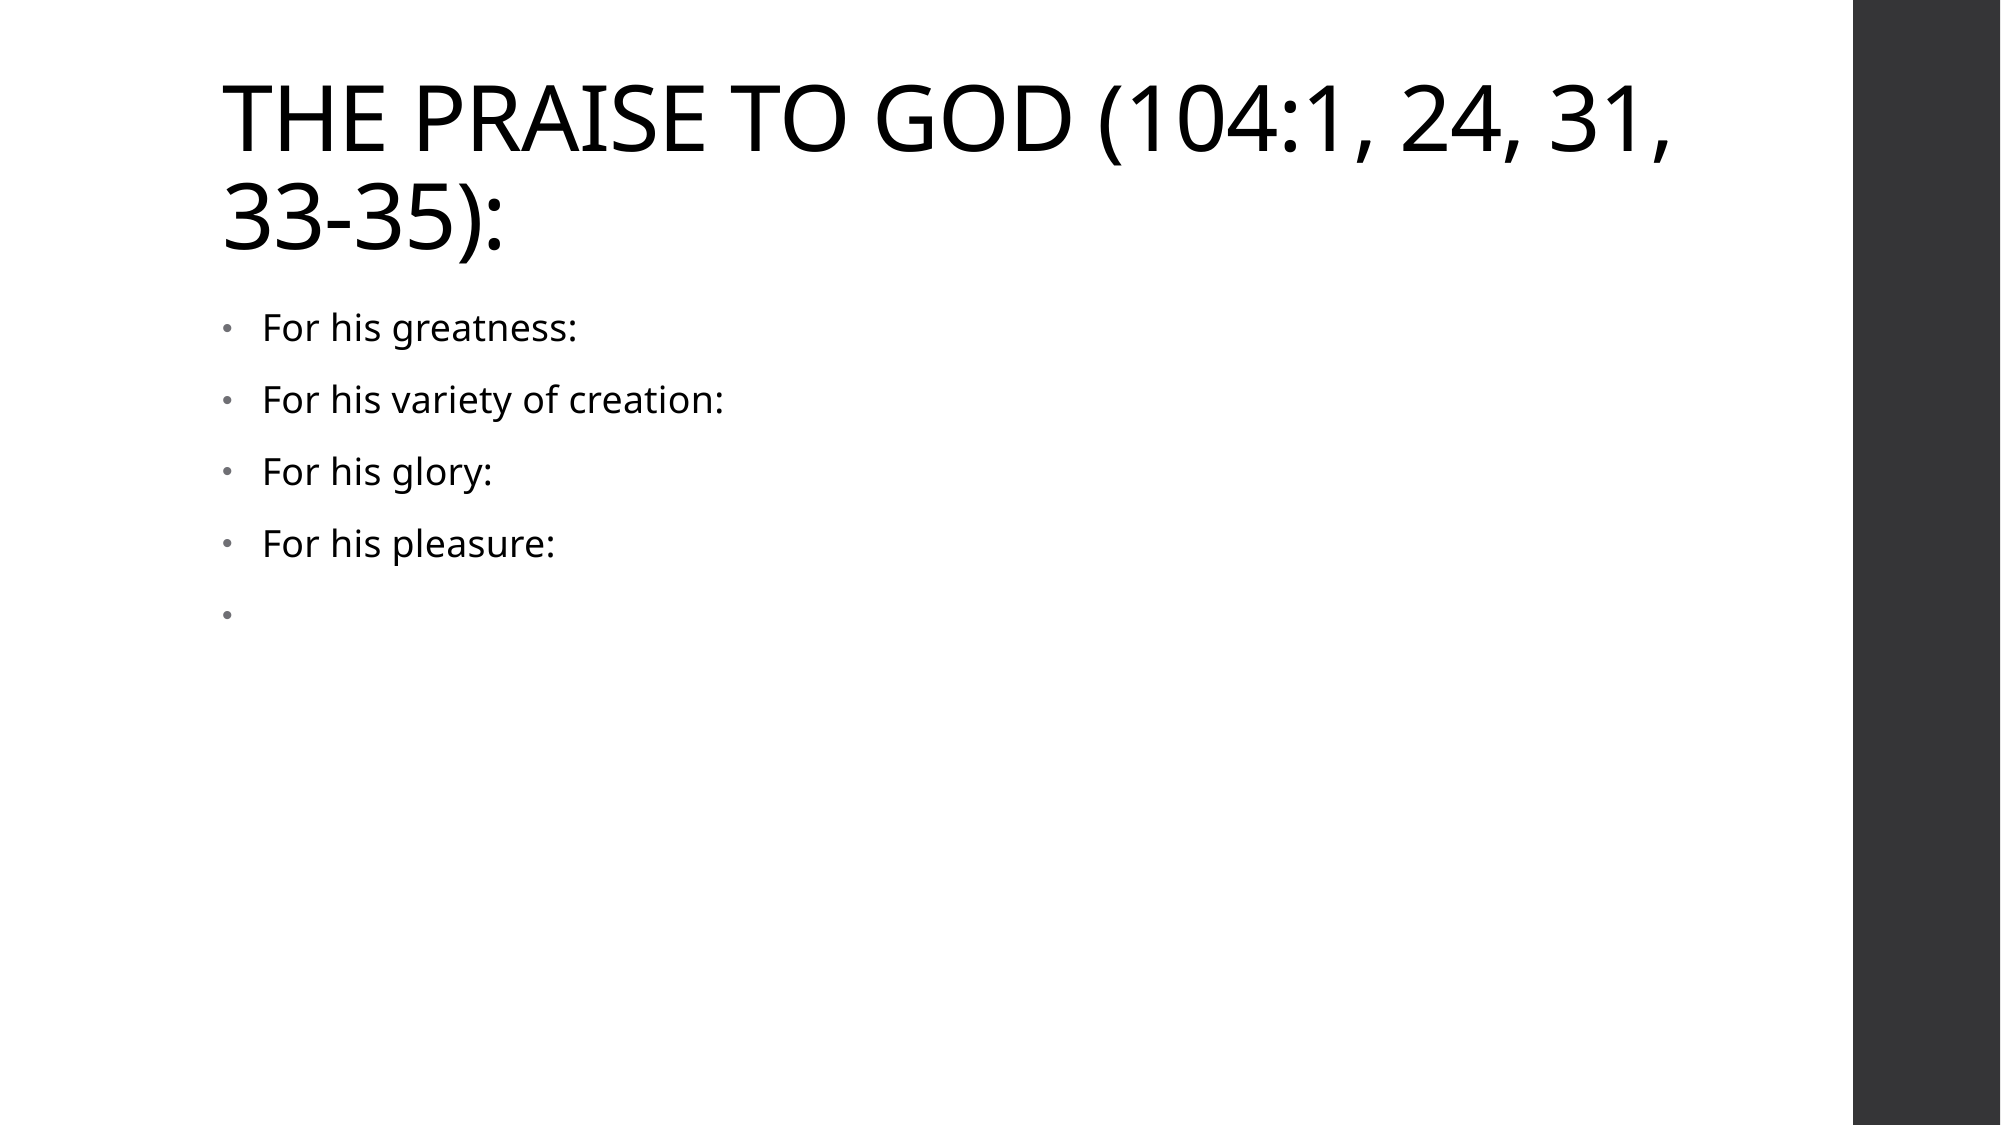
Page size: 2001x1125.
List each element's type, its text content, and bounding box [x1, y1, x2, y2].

title THE PRAISE TO GOD (104:1, 24, 31, 33-35): [206, 60, 1797, 278]
list For his greatness: For his variety of creation: For his glory: For his pleasure: [206, 299, 1617, 1014]
